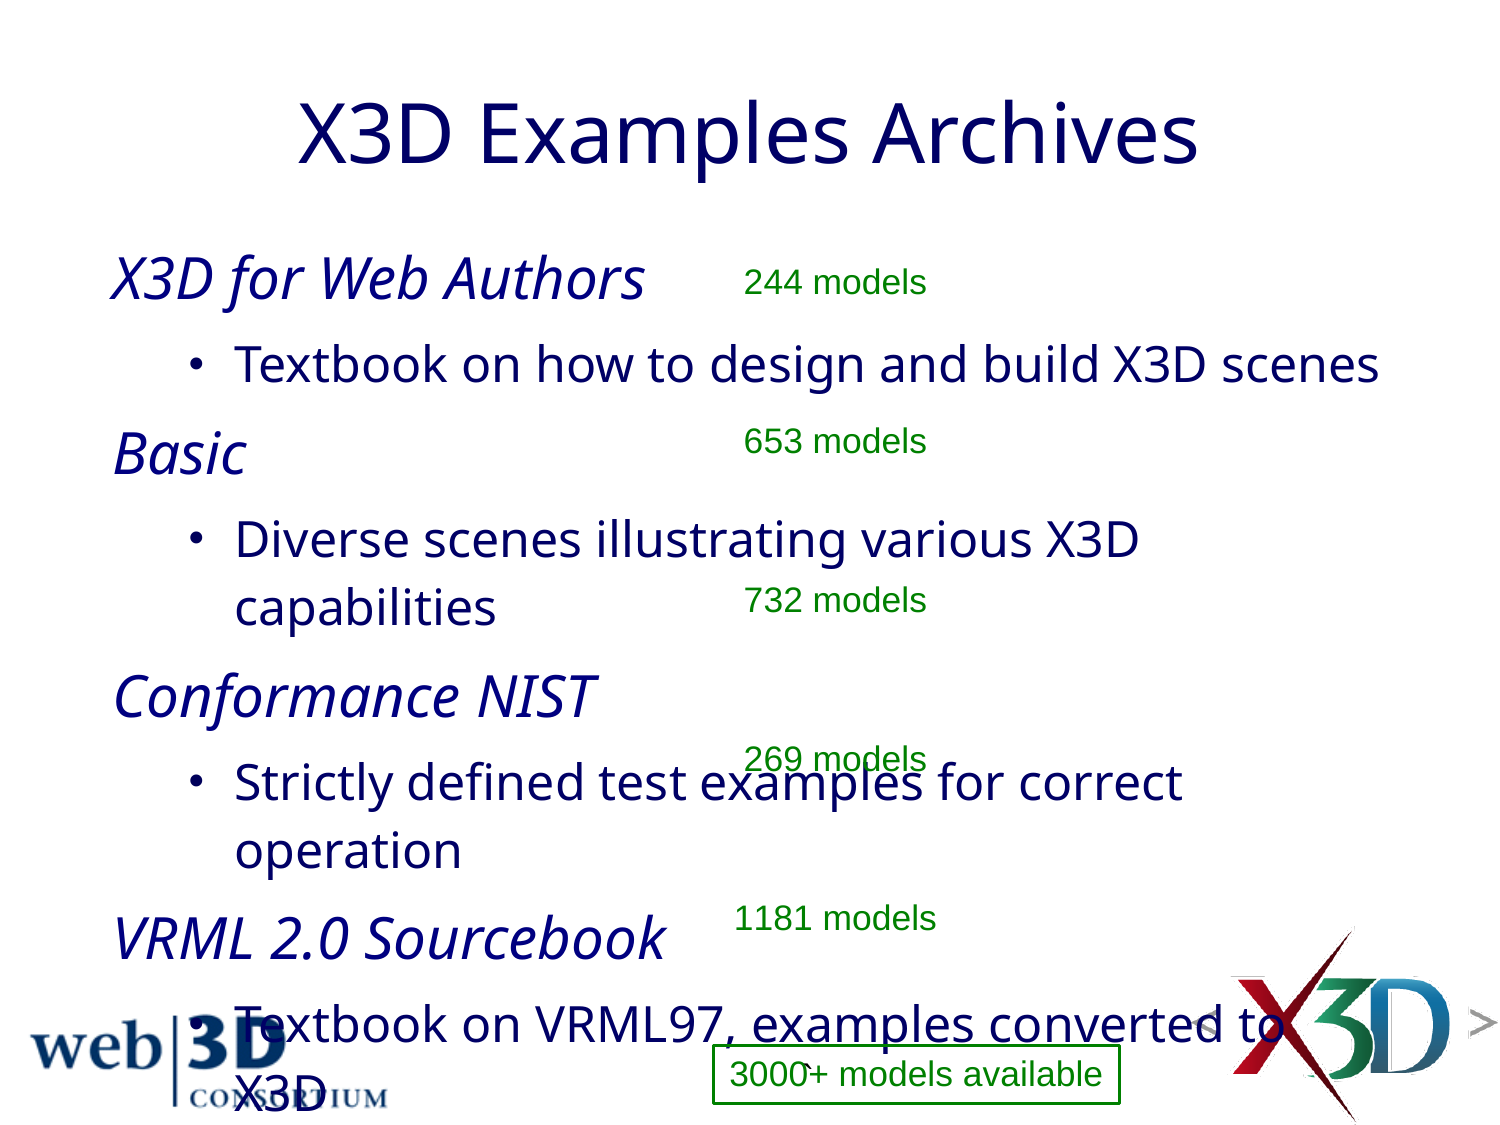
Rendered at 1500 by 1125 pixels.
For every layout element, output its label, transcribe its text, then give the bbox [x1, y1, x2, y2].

title X3D Examples Archives [112, 44, 1388, 218]
picture [1201, 1018, 1216, 1039]
list X3D for Web Authors Textbook on how to design and build X3D scenes Basic Diverse scenes illustrating various X3D capabilities Conformance NIST Strictly defined test examples for correct operation VRML 2.0 Sourcebook Textbook on VRML97, examples converted to X3D Savage Open-source military models and tools [112, 237, 1388, 1011]
picture [1187, 926, 1500, 1125]
text_box 244 models 653 models 732 models 269 models 1181 models [719, 254, 1170, 968]
text_box ` [787, 1050, 830, 1107]
picture [12, 998, 413, 1118]
text_box 3000+ models available [713, 1045, 1120, 1103]
picture [398, 1018, 413, 1039]
picture [339, 1018, 353, 1039]
